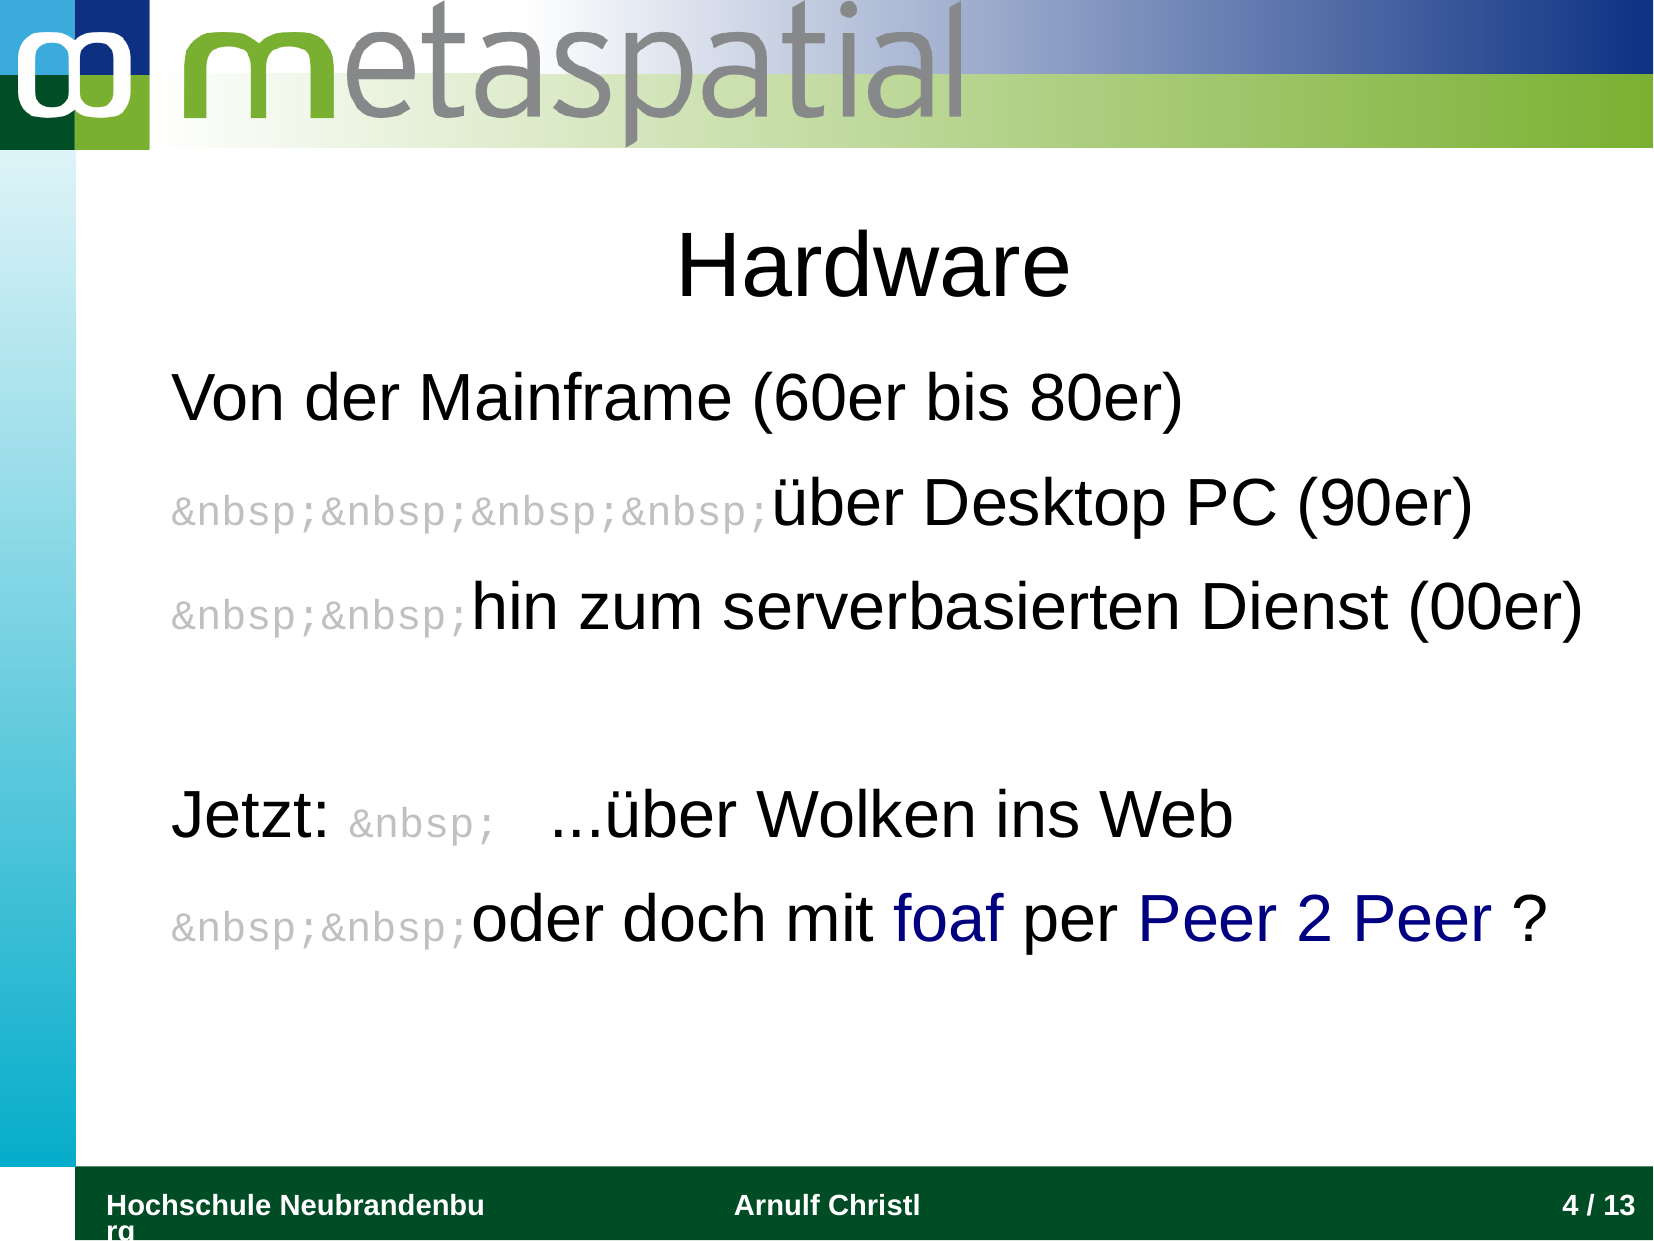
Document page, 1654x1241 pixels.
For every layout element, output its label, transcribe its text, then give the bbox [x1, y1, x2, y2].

list Von der Mainframe (60er bis 80er) &nbsp;&nbsp;&nbsp;&nbsp;über Desktop PC (90er) &nbsp;&nbsp;hin zum serverbasierten Dienst (00er) Jetzt: &nbsp; ...über Wolken ins Web &nbsp;&nbsp;oder doch mit foaf per Peer 2 Peer ? [171, 360, 1595, 1040]
title Hardware [177, 161, 1571, 360]
picture [0, 0, 961, 150]
